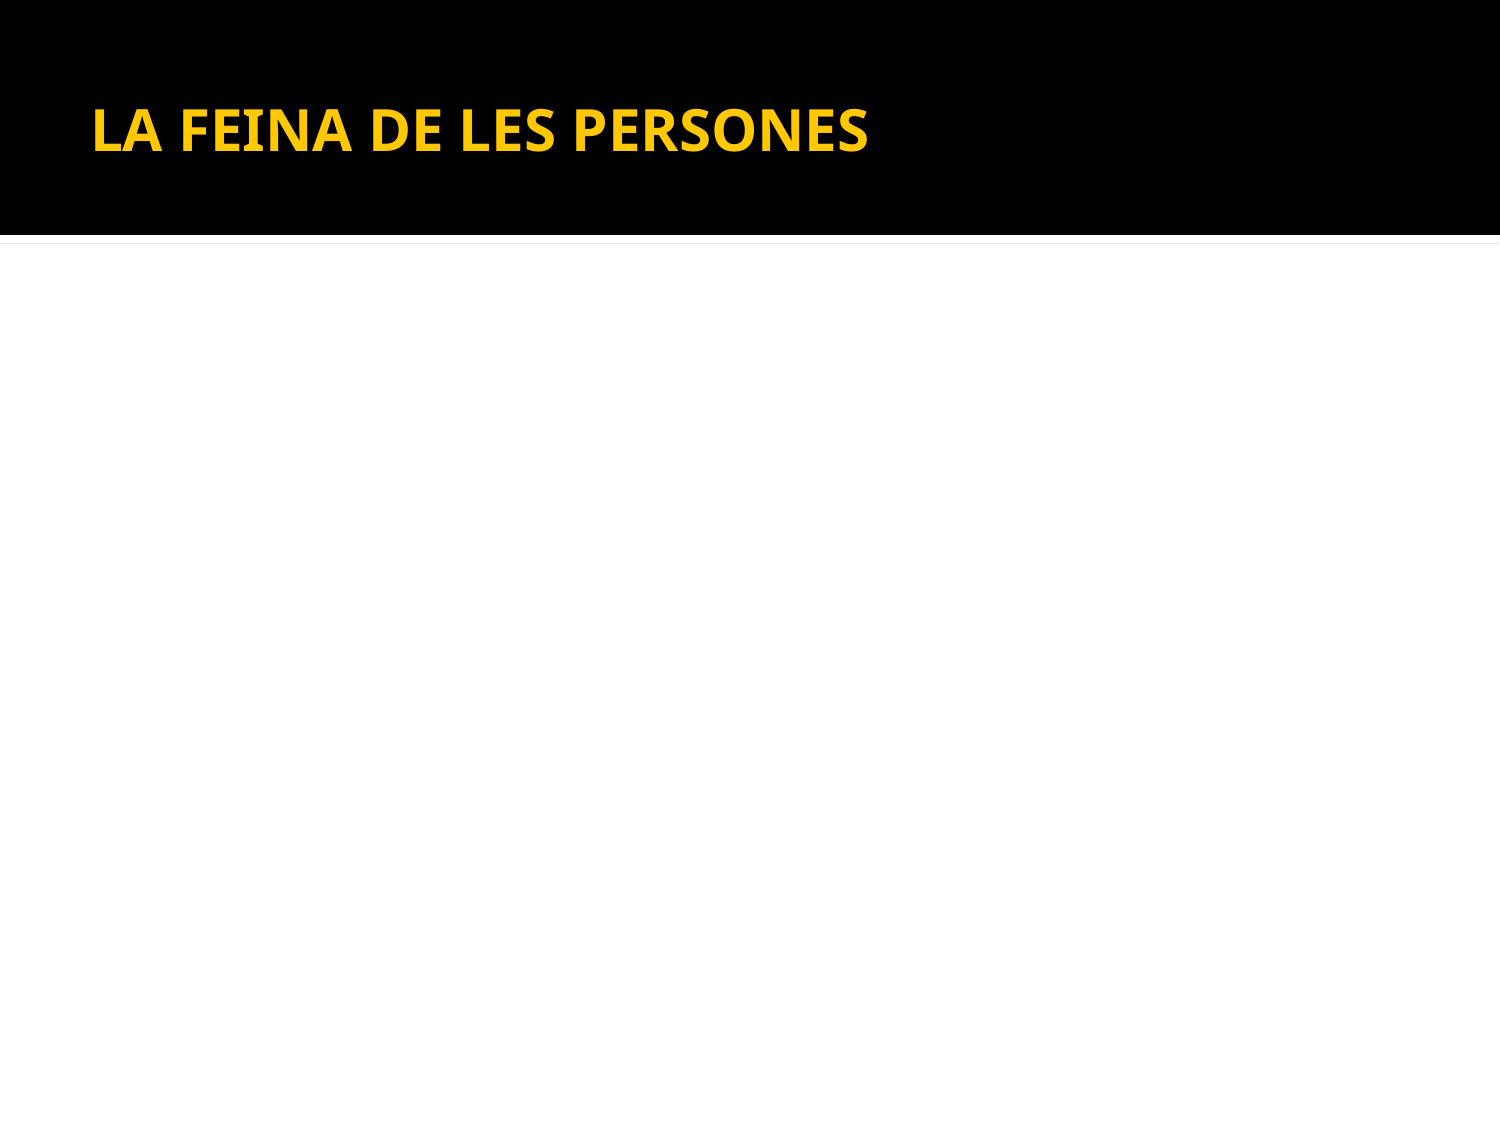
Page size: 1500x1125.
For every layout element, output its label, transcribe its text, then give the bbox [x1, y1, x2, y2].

title LA FEINA DE LES PERSONES [75, 25, 1426, 232]
